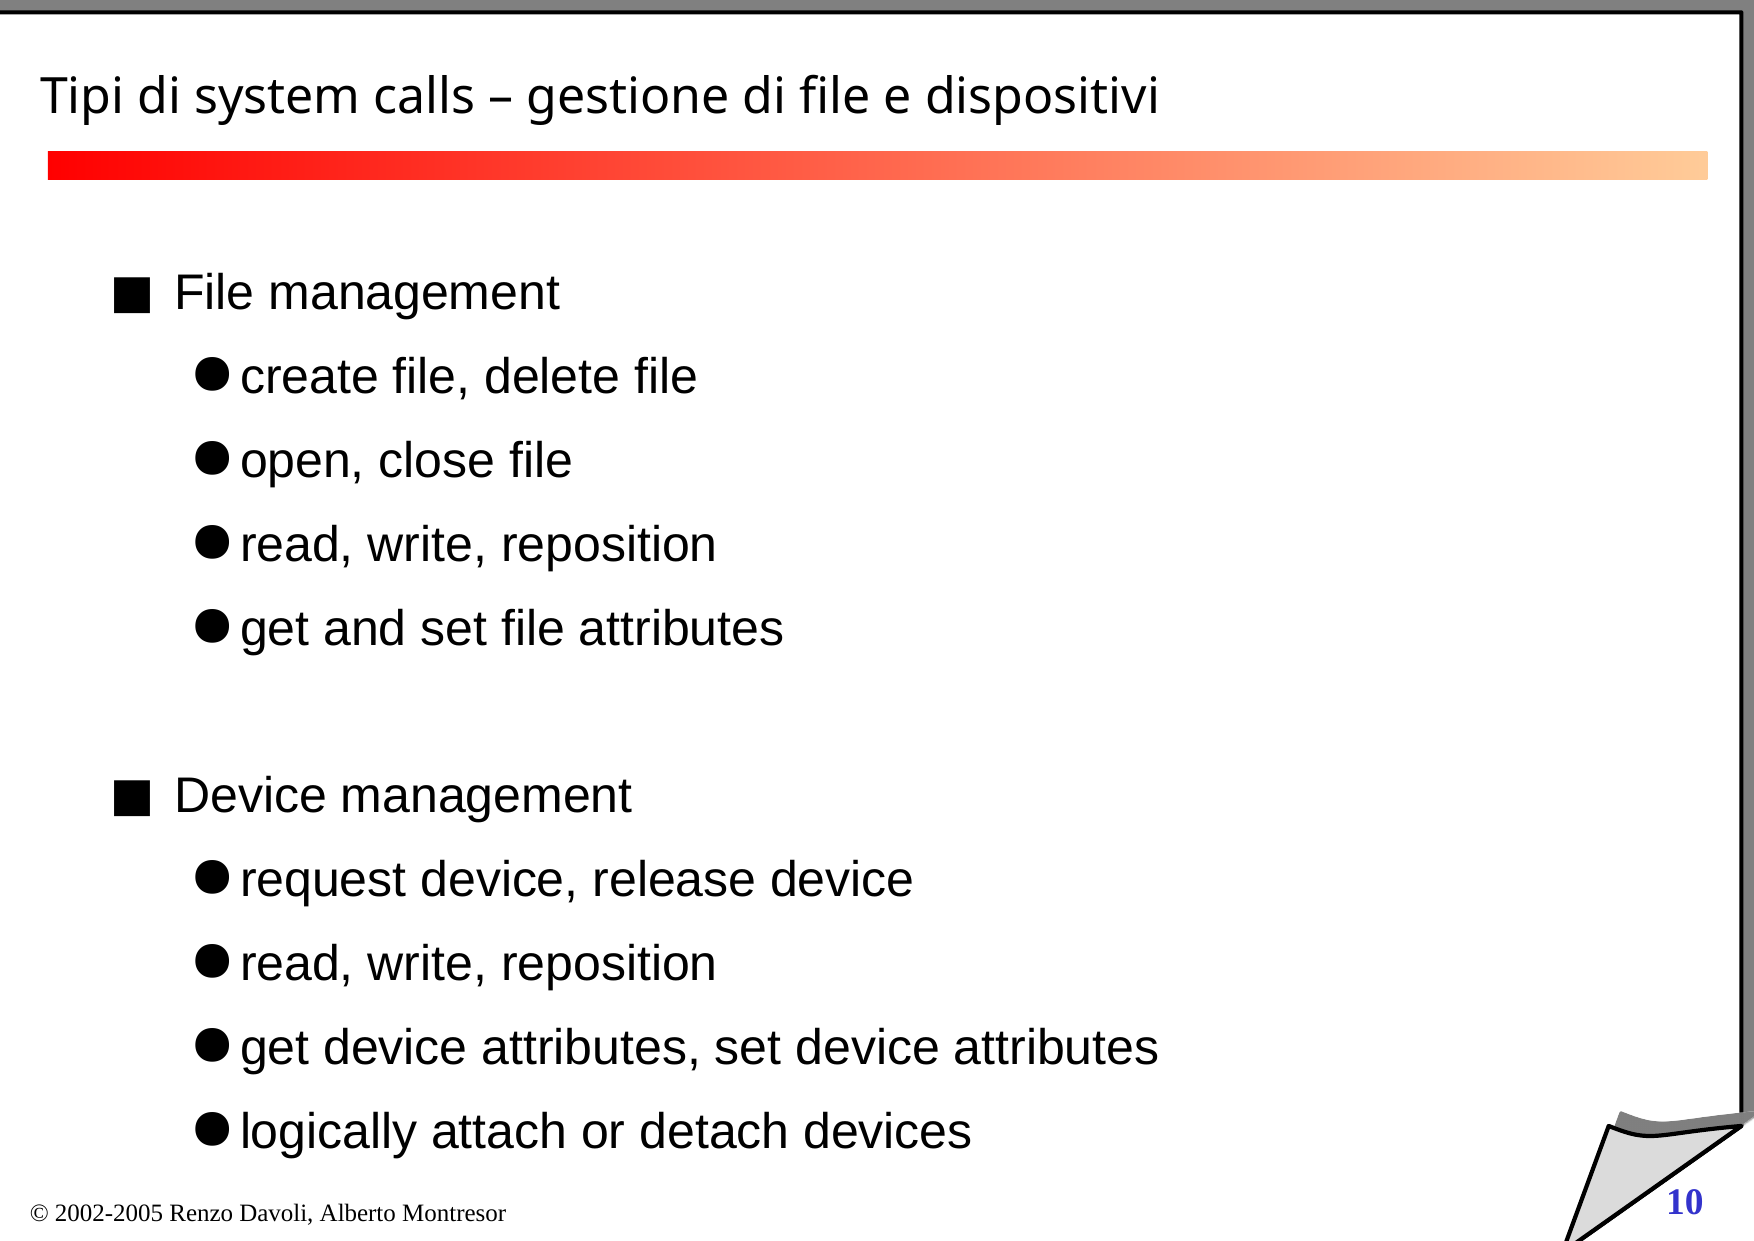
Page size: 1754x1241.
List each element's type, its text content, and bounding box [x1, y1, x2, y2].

title Tipi di system calls – gestione di file e dispositivi [40, 49, 1714, 144]
text_box n File management l create file, delete file l open, close file l read, write, reposition l get and set file attributes n Device management l request device, release device l read, write, reposition l get device attributes, set device attributes l logically attach or detach devices [118, 236, 1625, 1166]
